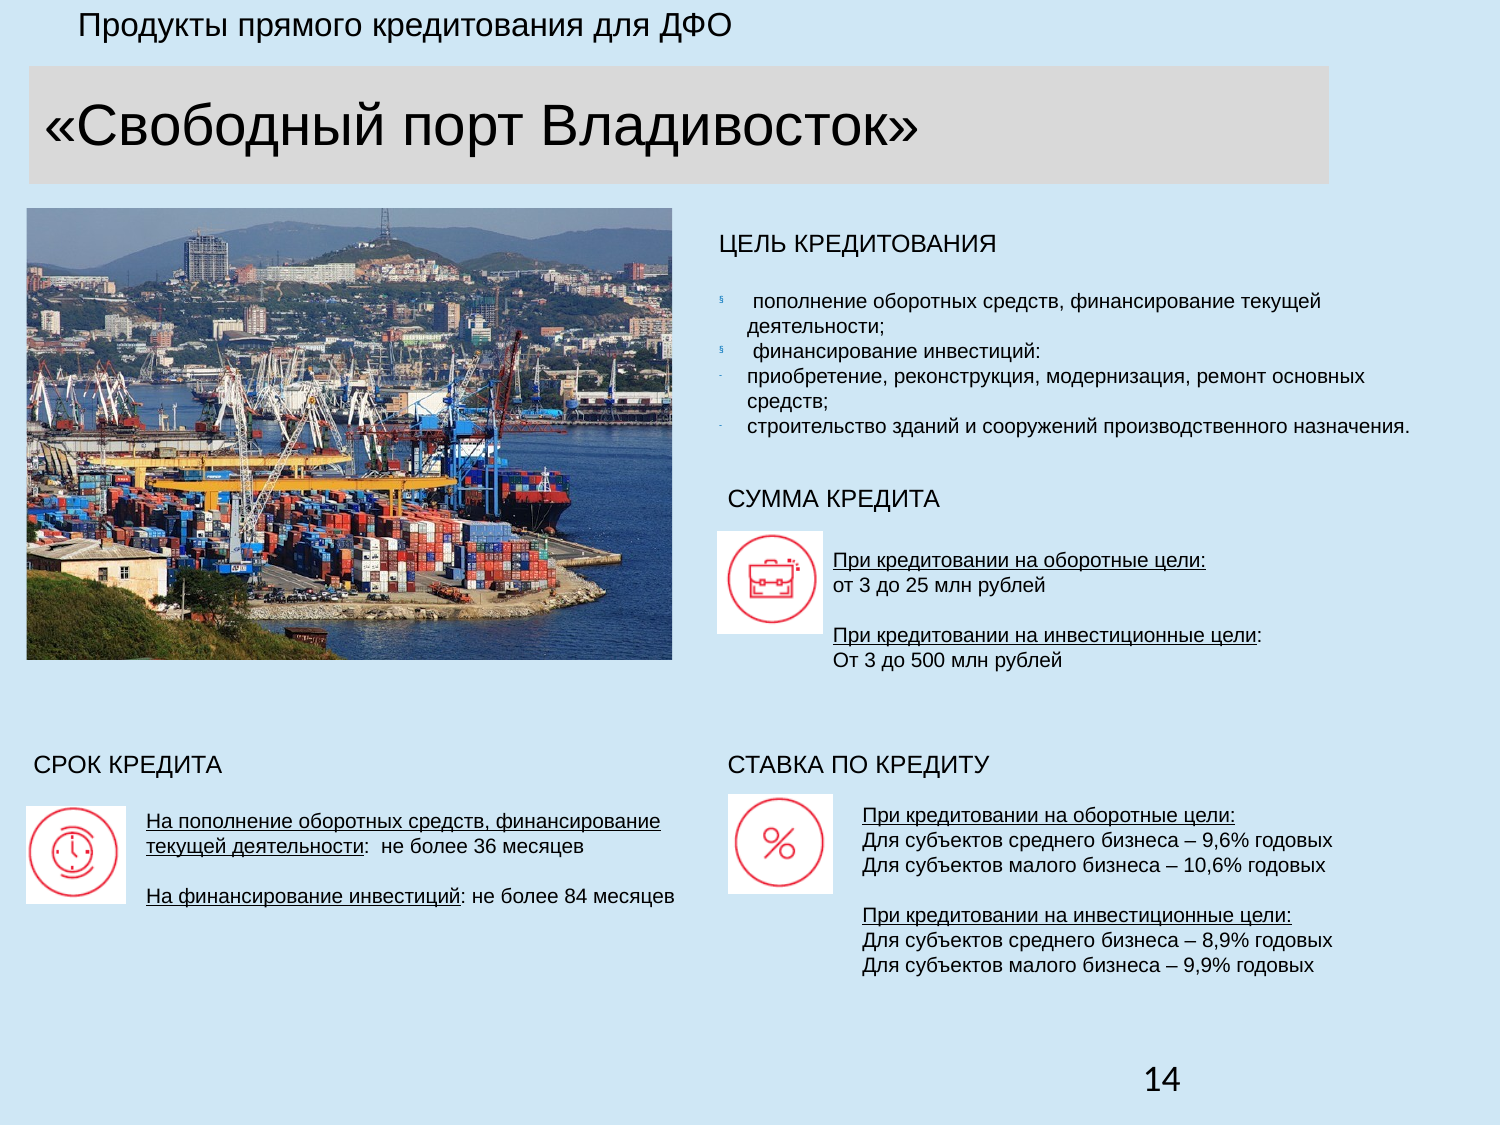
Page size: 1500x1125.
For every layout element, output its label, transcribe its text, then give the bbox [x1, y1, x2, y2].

text_box СУММА КРЕДИТА [712, 474, 956, 520]
title Продукты прямого кредитования для ДФО [63, 0, 1117, 66]
slide_number <номер> [1128, 1046, 1478, 1107]
text_box При кредитовании на оборотные цели: Для субъектов среднего бизнеса – 9,6% годовых Для субъектов малого бизнеса – 10,6% годовых При кредитовании на инвестиционные цели: Для субъектов среднего бизнеса – 8,9% годовых Для субъектов малого бизнеса – 9,9% годовых [847, 794, 1348, 1009]
picture [26, 208, 673, 660]
text_box СРОК КРЕДИТА [18, 741, 238, 787]
table_header «Свободный порт Владивосток» [29, 66, 1329, 184]
picture [728, 794, 833, 894]
text_box При кредитовании на оборотные цели: от 3 до 25 млн рублей При кредитовании на инвестиционные цели: От 3 до 500 млн рублей [818, 539, 1341, 679]
text_box СТАВКА ПО КРЕДИТУ [712, 741, 1005, 787]
picture [717, 531, 823, 634]
picture [26, 806, 126, 904]
text_box На пополнение оборотных средств, финансирование текущей деятельности: не более 36 месяцев На финансирование инвестиций: не более 84 месяцев [131, 800, 759, 916]
text_box ЦЕЛЬ КРЕДИТОВАНИЯ пополнение оборотных средств, финансирование текущей деятельности; финансирование инвестиций: приобретение, реконструкция, модернизация, ремонт основных средств; строительство зданий и сооружений производственного назначения. [704, 220, 1447, 496]
